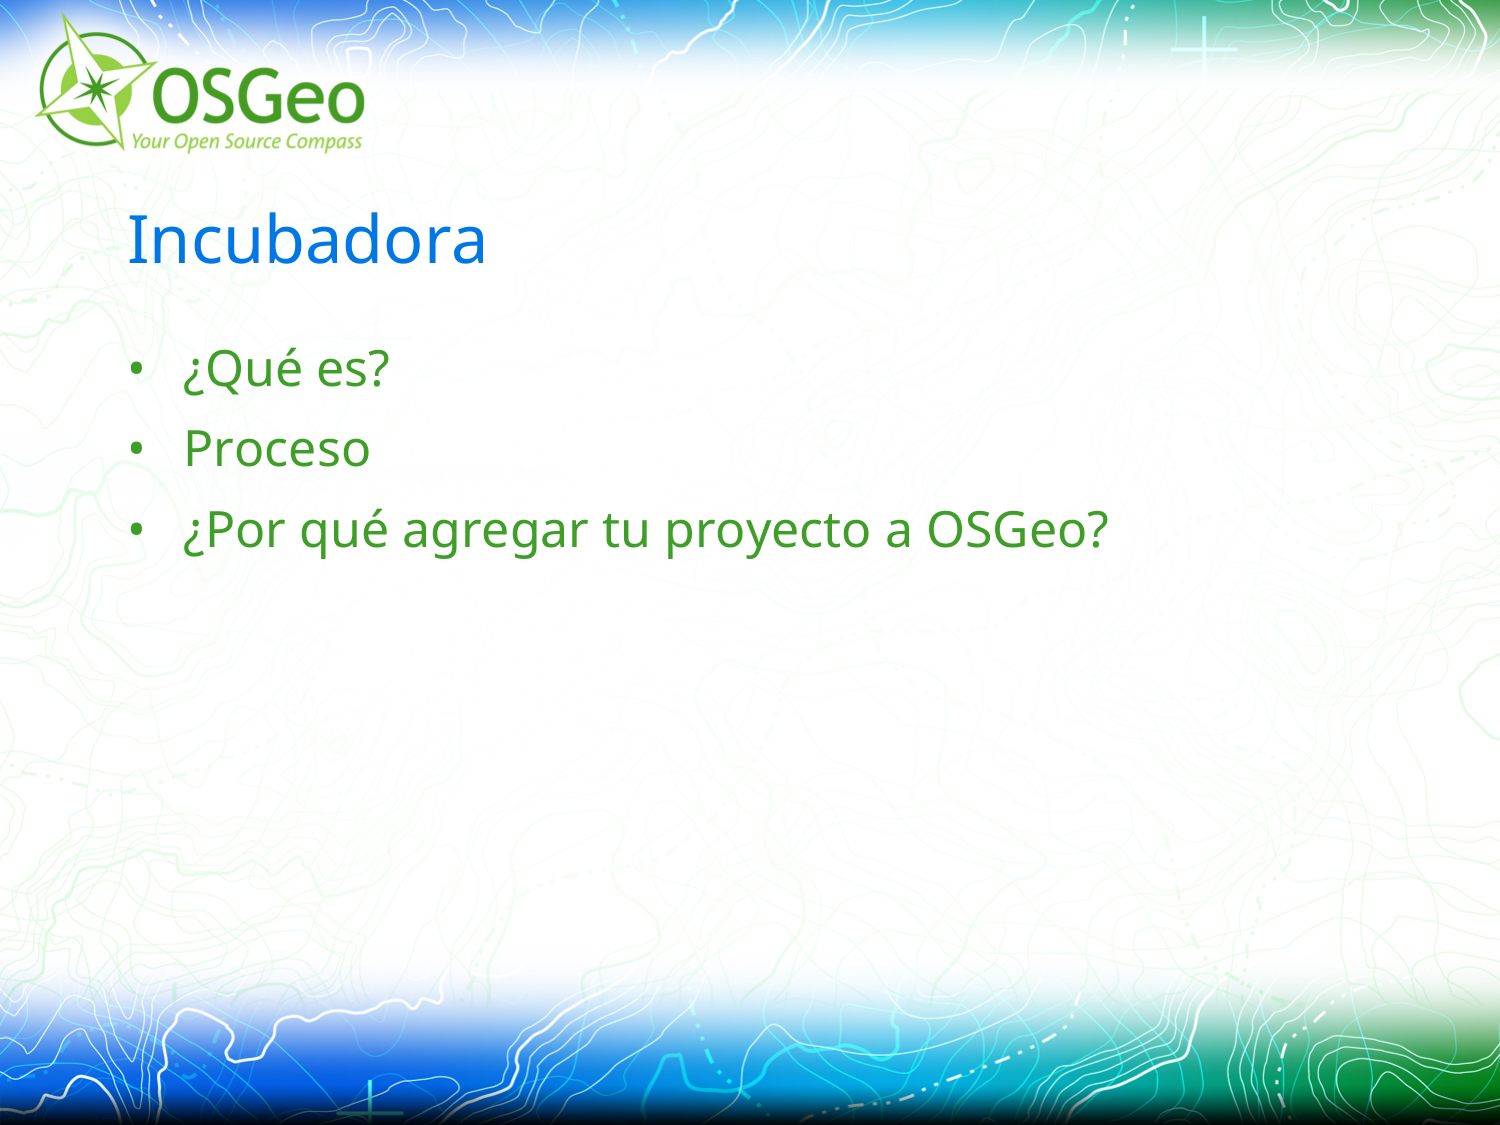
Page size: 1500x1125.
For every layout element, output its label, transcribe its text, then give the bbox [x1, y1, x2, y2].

title Incubadora [112, 187, 1388, 288]
picture [0, 0, 1500, 1125]
list ¿Qué es? Proceso ¿Por qué agregar tu proyecto a OSGeo? [112, 324, 1388, 1068]
